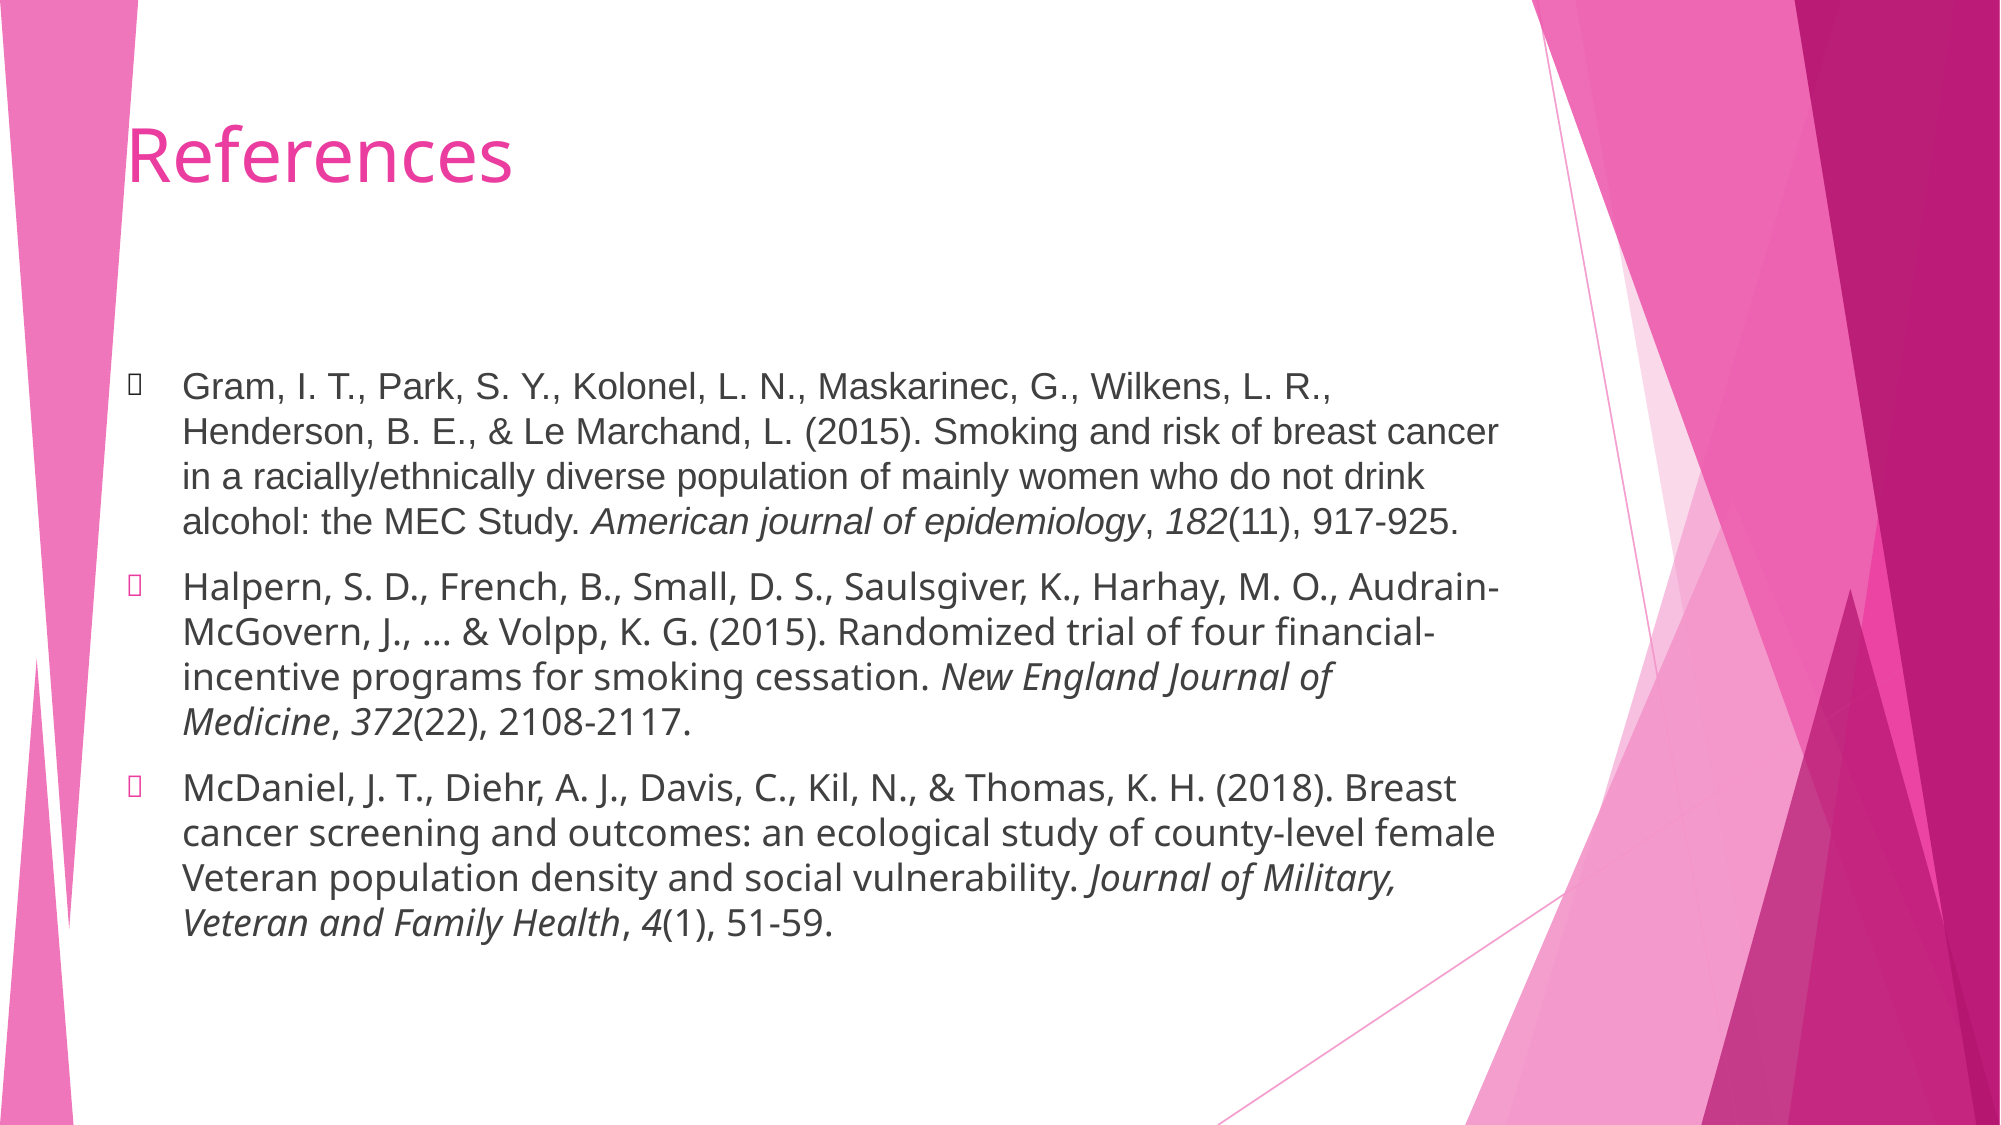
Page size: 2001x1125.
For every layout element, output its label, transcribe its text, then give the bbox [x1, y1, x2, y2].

list Gram, I. T., Park, S. Y., Kolonel, L. N., Maskarinec, G., Wilkens, L. R., Henderson, B. E., & Le Marchand, L. (2015). Smoking and risk of breast cancer in a racially/ethnically diverse population of mainly women who do not drink alcohol: the MEC Study. American journal of epidemiology, 182(11), 917-925. Halpern, S. D., French, B., Small, D. S., Saulsgiver, K., Harhay, M. O., Audrain-McGovern, J., ... & Volpp, K. G. (2015). Randomized trial of four financial-incentive programs for smoking cessation. New England Journal of Medicine, 372(22), 2108-2117. McDaniel, J. T., Diehr, A. J., Davis, C., Kil, N., & Thomas, K. H. (2018). Breast cancer screening and outcomes: an ecological study of county-level female Veteran population density and social vulnerability. Journal of Military, Veteran and Family Health, 4(1), 51-59. [111, 354, 1522, 992]
title References [111, 99, 1522, 317]
